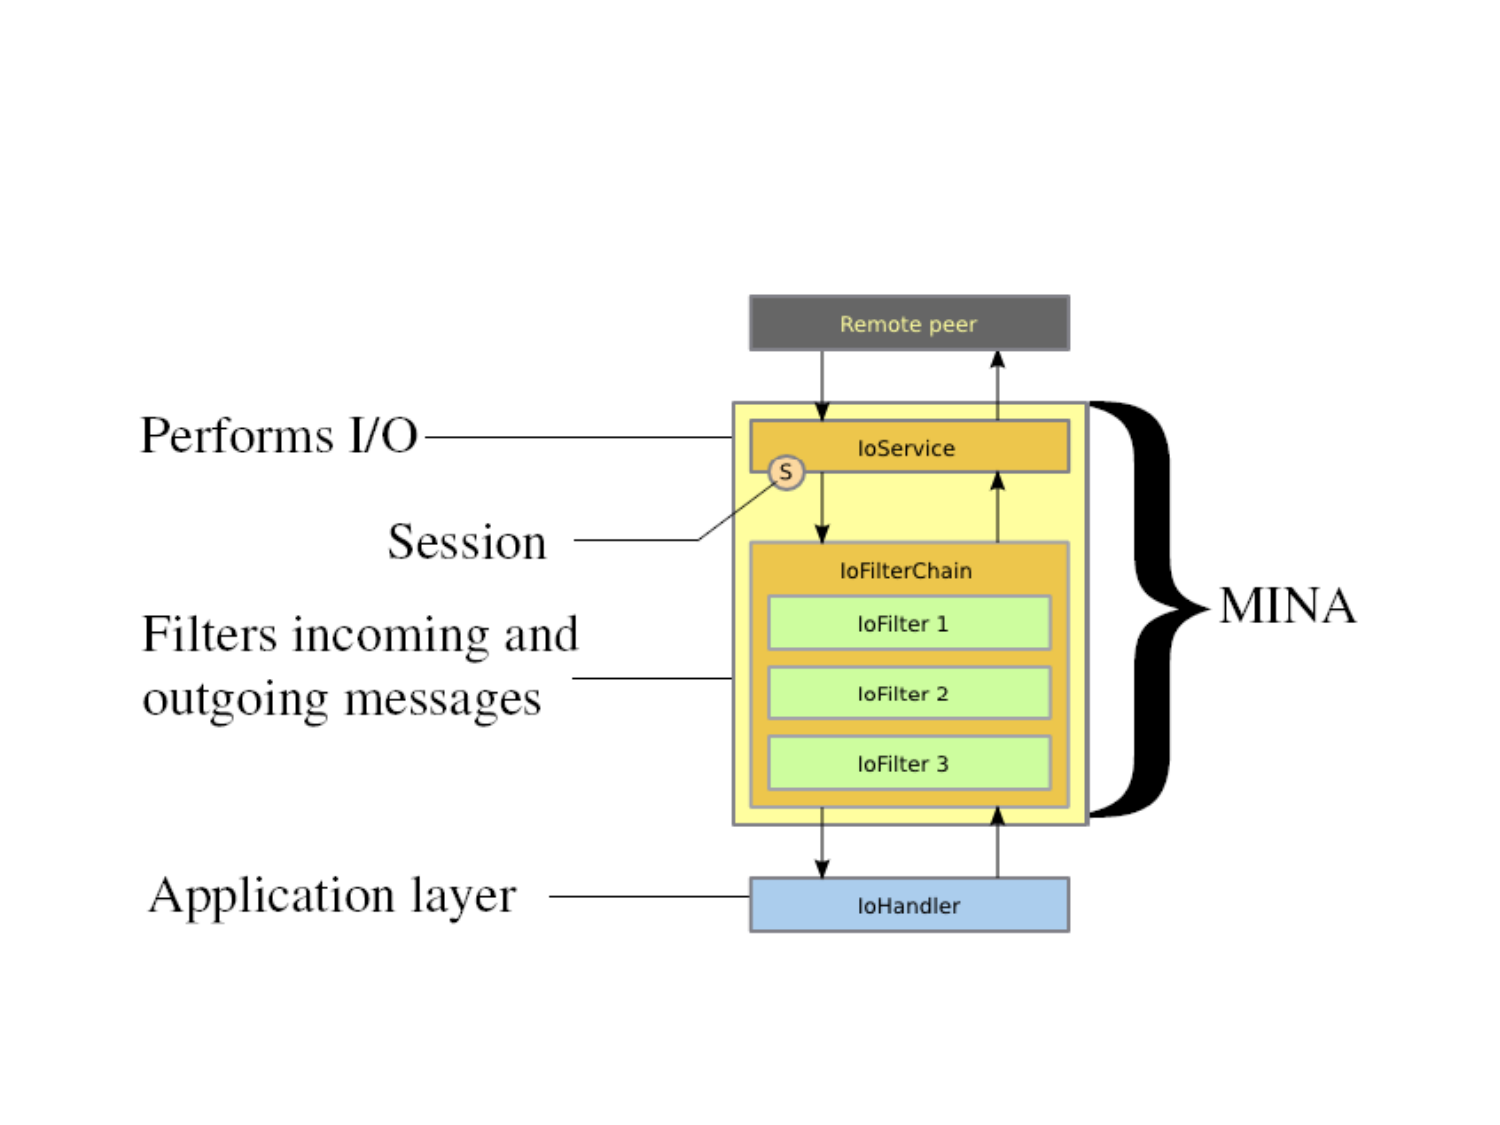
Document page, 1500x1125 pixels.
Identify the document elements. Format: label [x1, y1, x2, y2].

picture [85, 224, 1381, 961]
